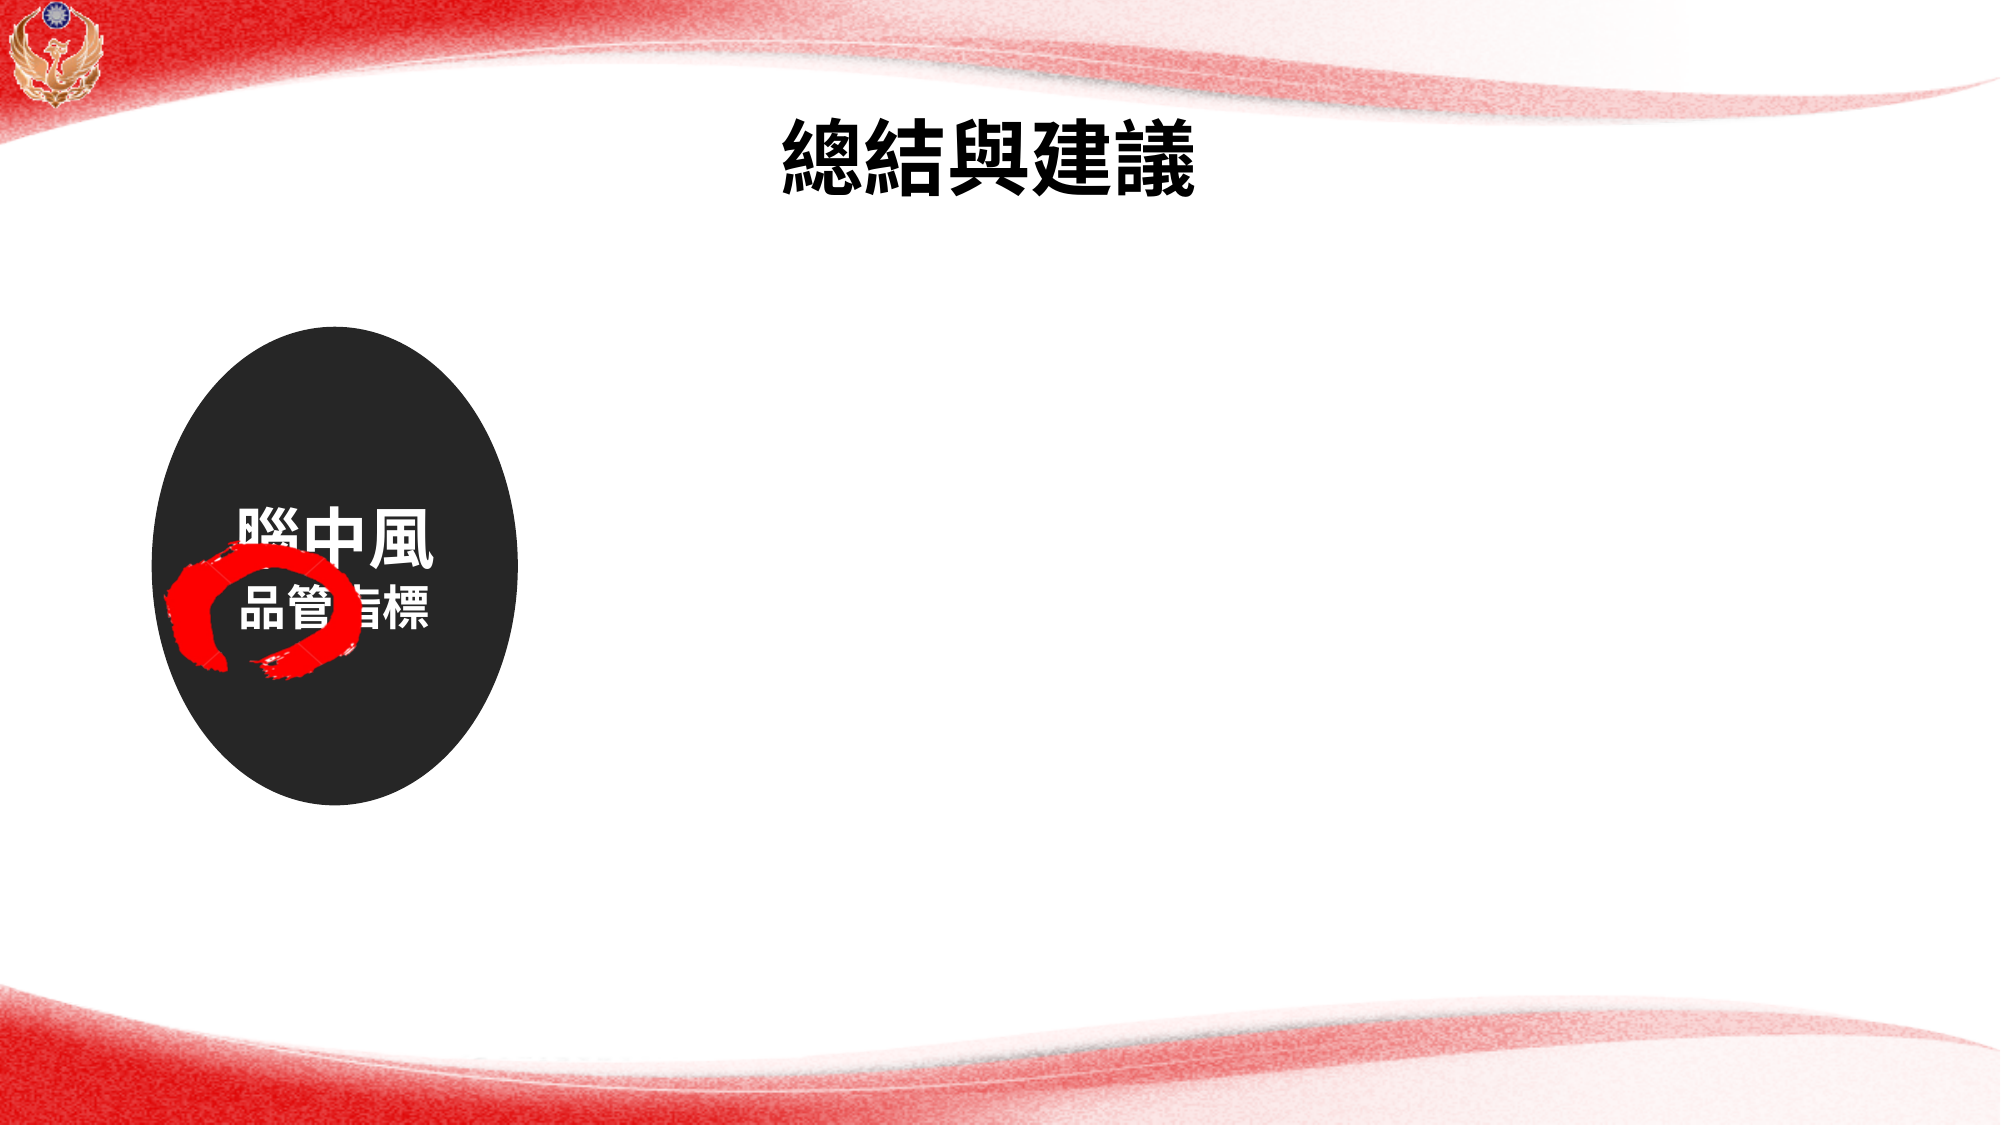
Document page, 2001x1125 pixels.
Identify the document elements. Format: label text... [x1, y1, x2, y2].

text_box 腦中風 品管指標 [167, 341, 504, 792]
list [99, 240, 1900, 1005]
picture [0, 0, 2001, 1125]
title 總結與建議 [88, 62, 1889, 251]
